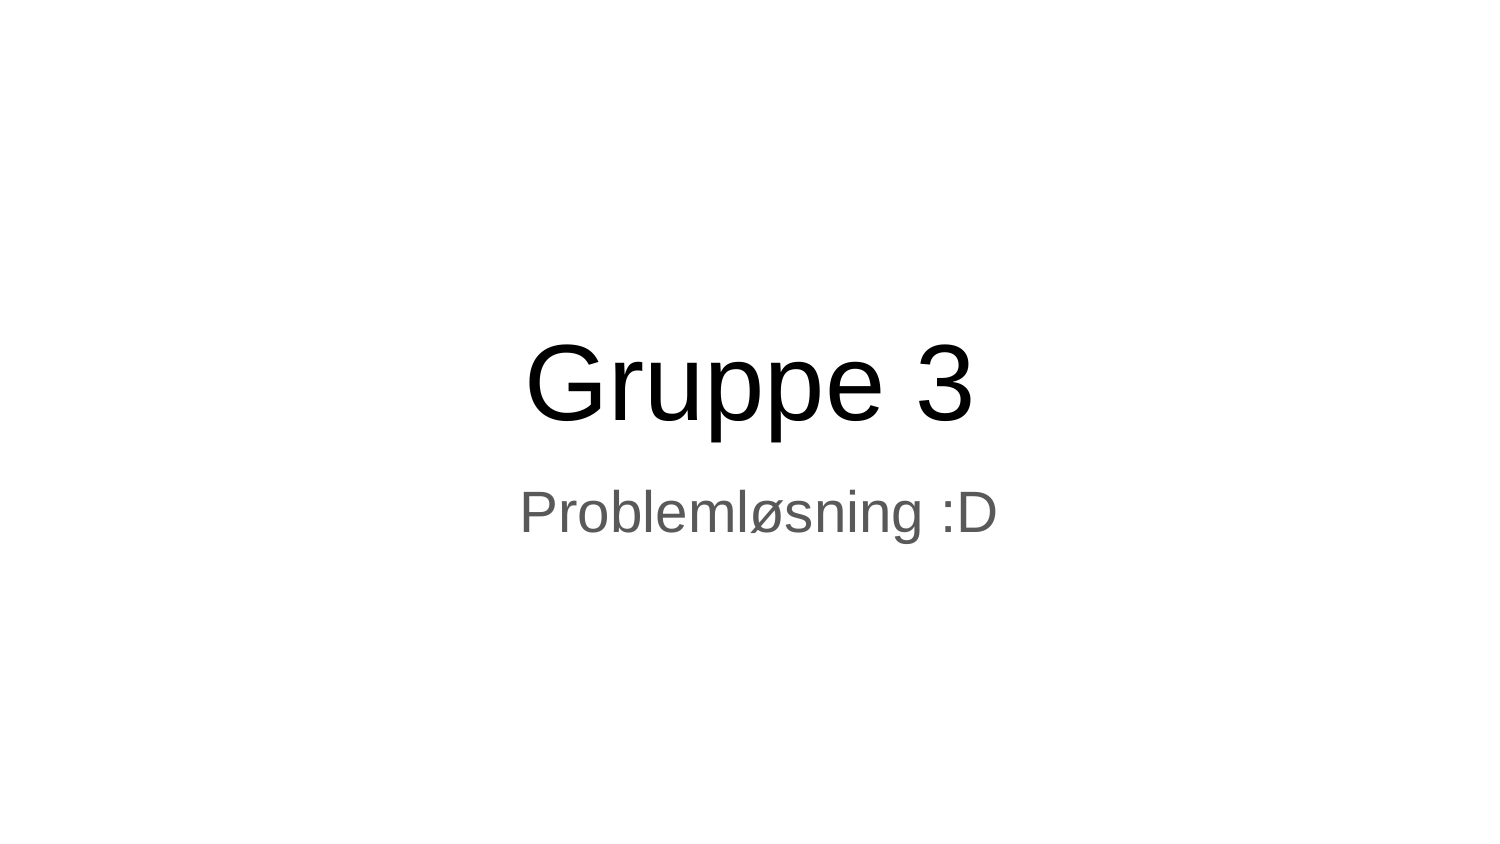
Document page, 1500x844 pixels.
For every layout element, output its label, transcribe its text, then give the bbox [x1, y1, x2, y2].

title Gruppe 3 [51, 122, 1449, 459]
subtitle Problemløsning :D [51, 464, 1449, 595]
